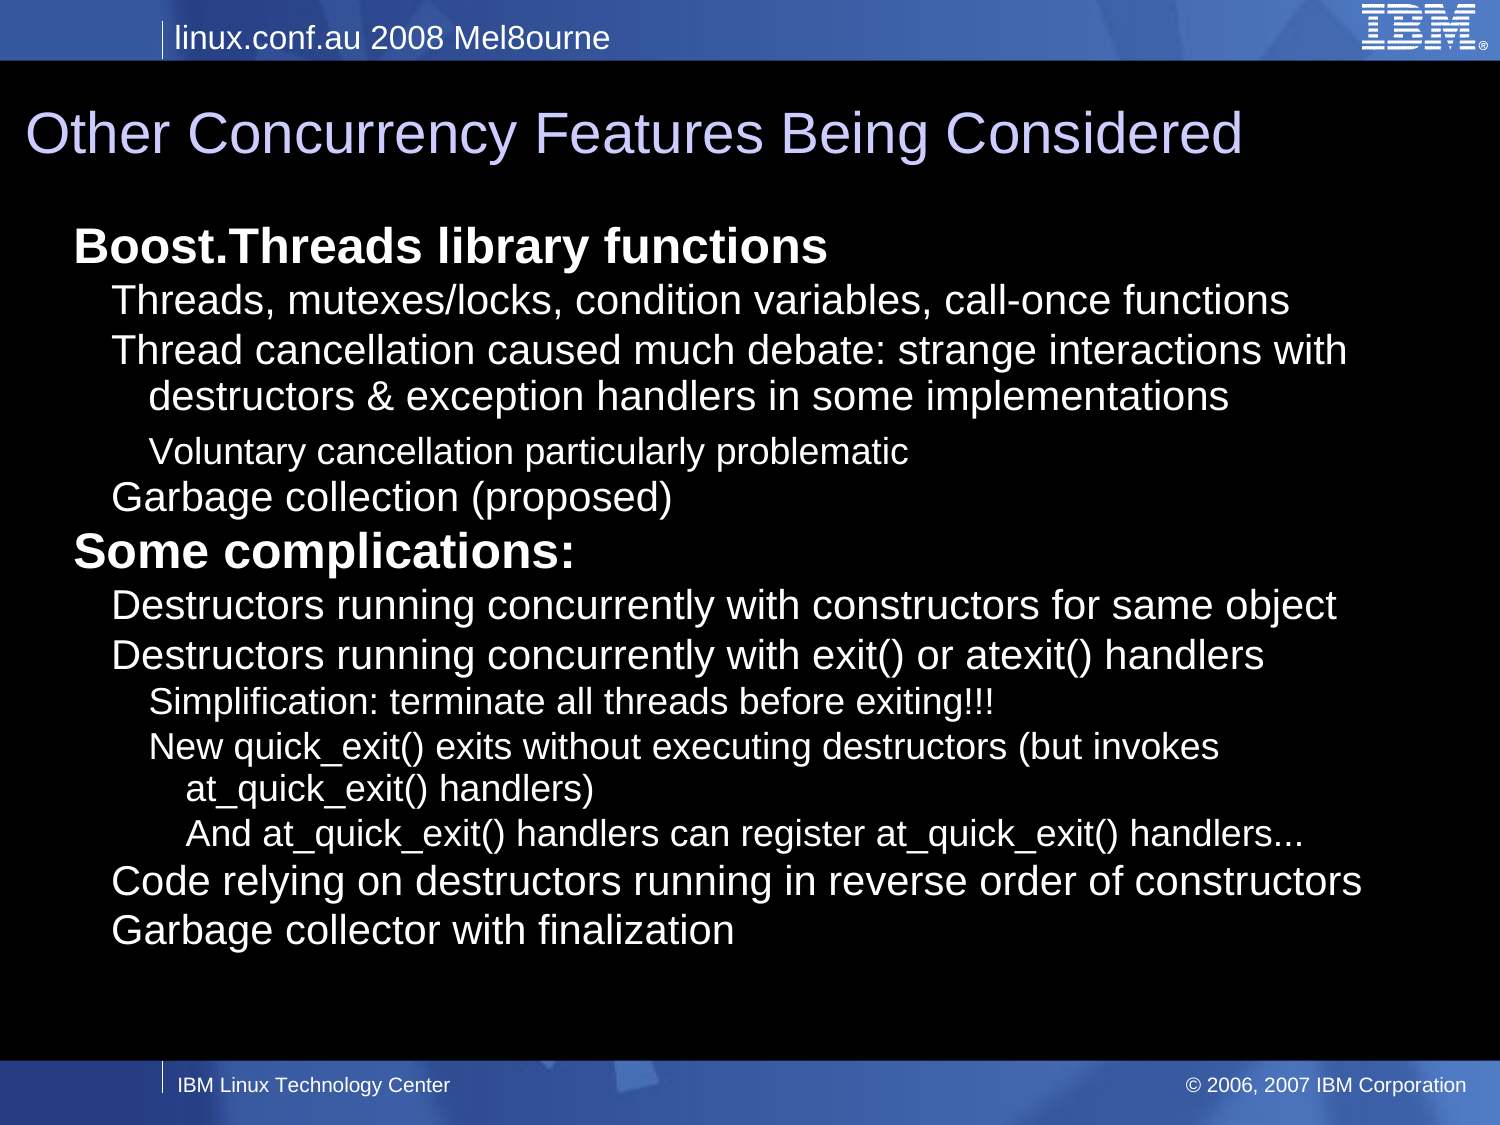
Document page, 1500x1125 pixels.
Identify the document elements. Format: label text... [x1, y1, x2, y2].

picture [0, 1061, 1500, 1125]
picture [0, 0, 1500, 60]
list Boost.Threads library functions Threads, mutexes/locks, condition variables, call-once functions Thread cancellation caused much debate: strange interactions with destructors & exception handlers in some implementations Voluntary cancellation particularly problematic Garbage collection (proposed) Some complications: Destructors running concurrently with constructors for same object Destructors running concurrently with exit() or atexit() handlers Simplification: terminate all threads before exiting!!! New quick_exit() exits without executing destructors (but invokes at_quick_exit() handlers) And at_quick_exit() handlers can register at_quick_exit() handlers... Code relying on destructors running in reverse order of constructors Garbage collector with finalization [73, 218, 1438, 1046]
title Other Concurrency Features Being Considered [25, 94, 1378, 177]
